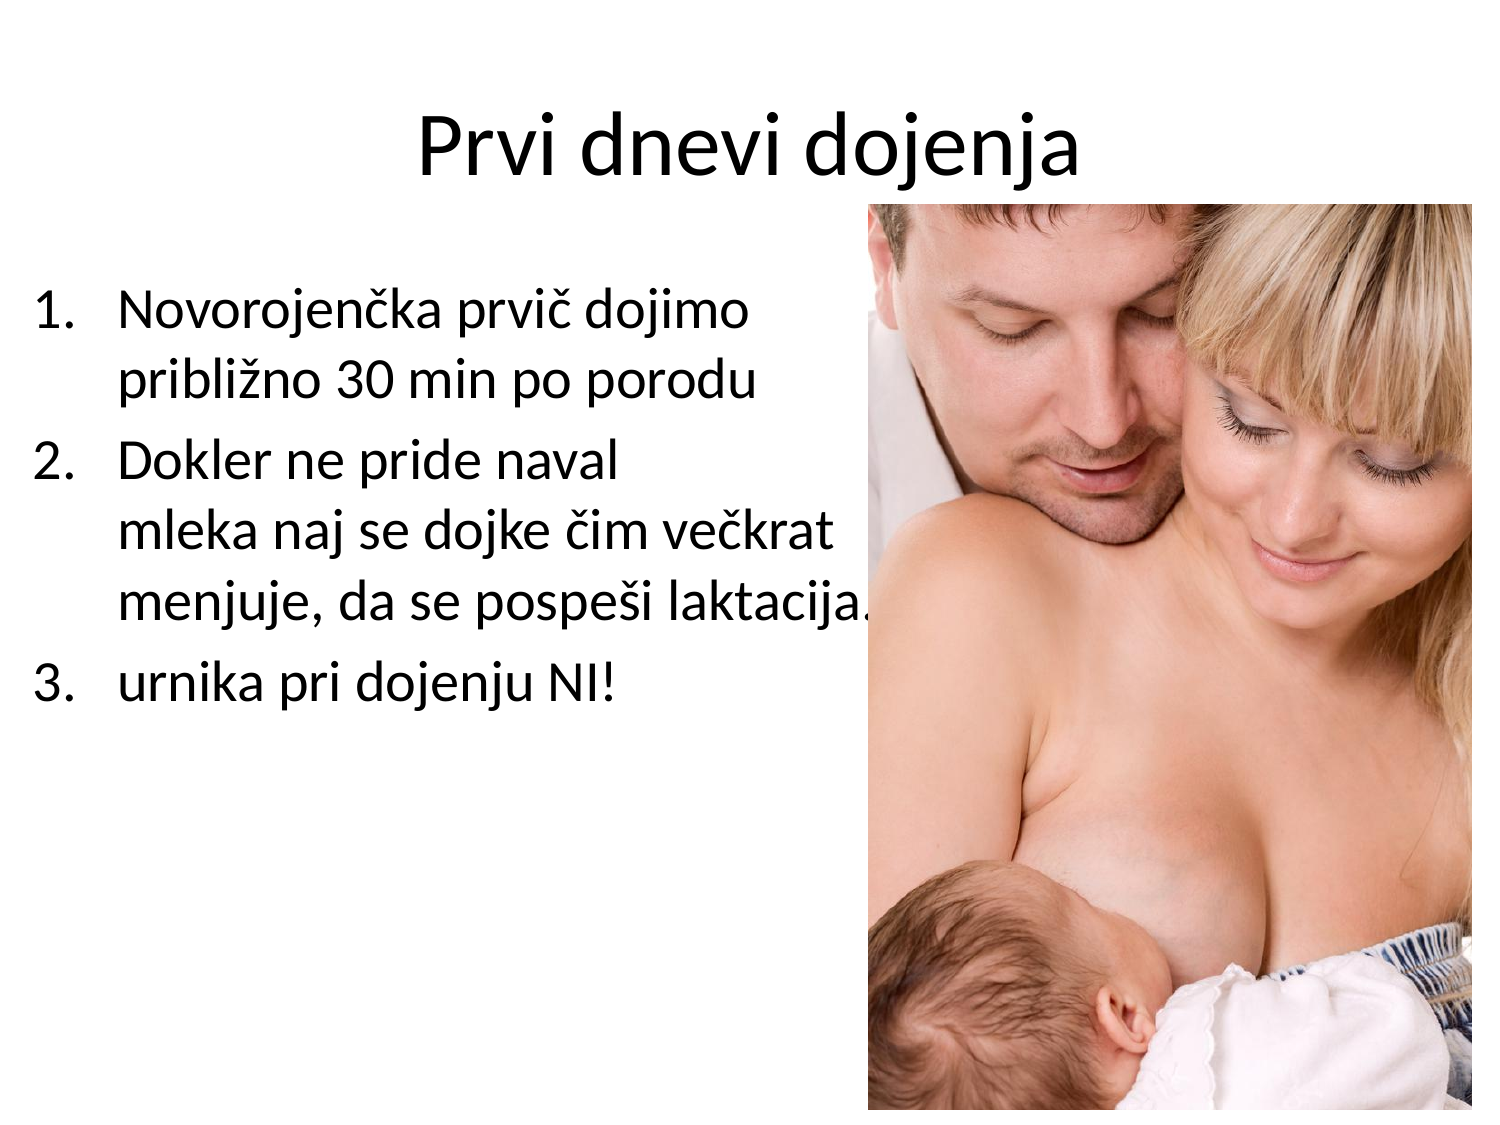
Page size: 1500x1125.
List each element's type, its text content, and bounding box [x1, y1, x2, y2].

picture [868, 204, 1472, 1110]
list Novorojenčka prvič dojimo približno 30 min po porodu Dokler ne pride naval mleka naj se dojke čim večkrat menjuje, da se pospeši laktacija. urnika pri dojenju NI! [17, 262, 868, 1005]
title Prvi dnevi dojenja [75, 45, 1425, 233]
